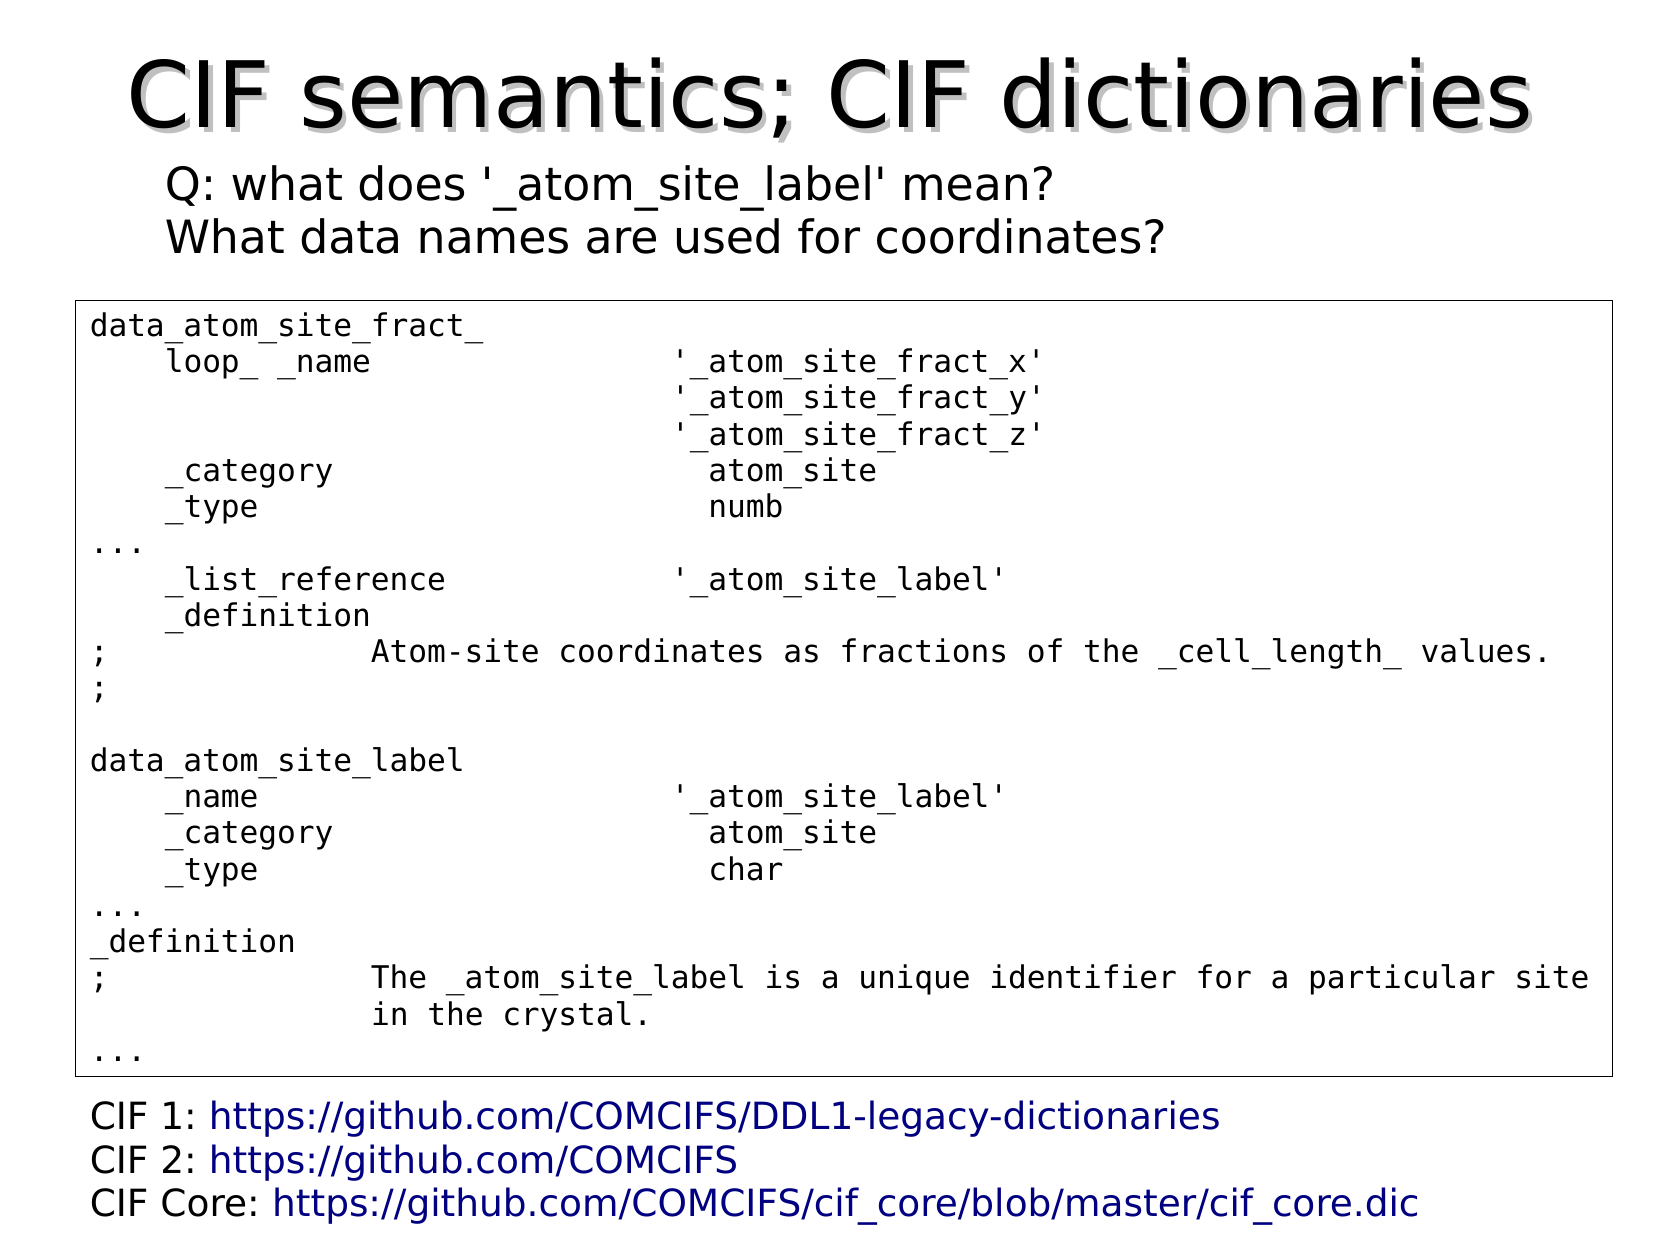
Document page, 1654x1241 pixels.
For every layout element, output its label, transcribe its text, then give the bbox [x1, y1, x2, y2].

title CIF semantics; CIF dictionaries [86, 0, 1576, 193]
text_box Q: what does '_atom_site_label' mean? What data names are used for coordinates? [150, 150, 1463, 300]
text_box data_atom_site_fract_ loop_ _name '_atom_site_fract_x' '_atom_site_fract_y' '_atom_site_fract_z' _category atom_site _type numb ... _list_reference '_atom_site_label' _definition ; Atom-site coordinates as fractions of the _cell_length_ values. ; data_atom_site_label _name '_atom_site_label' _category atom_site _type char ... _definition ; The _atom_site_label is a unique identifier for a particular site in the crystal. ... [75, 300, 1613, 1077]
text_box CIF 1: https://github.com/COMCIFS/DDL1-legacy-dictionaries CIF 2: https://github.com/COMCIFS CIF Core: https://github.com/COMCIFS/cif_core/blob/master/cif_core.dic [75, 1087, 1576, 1233]
